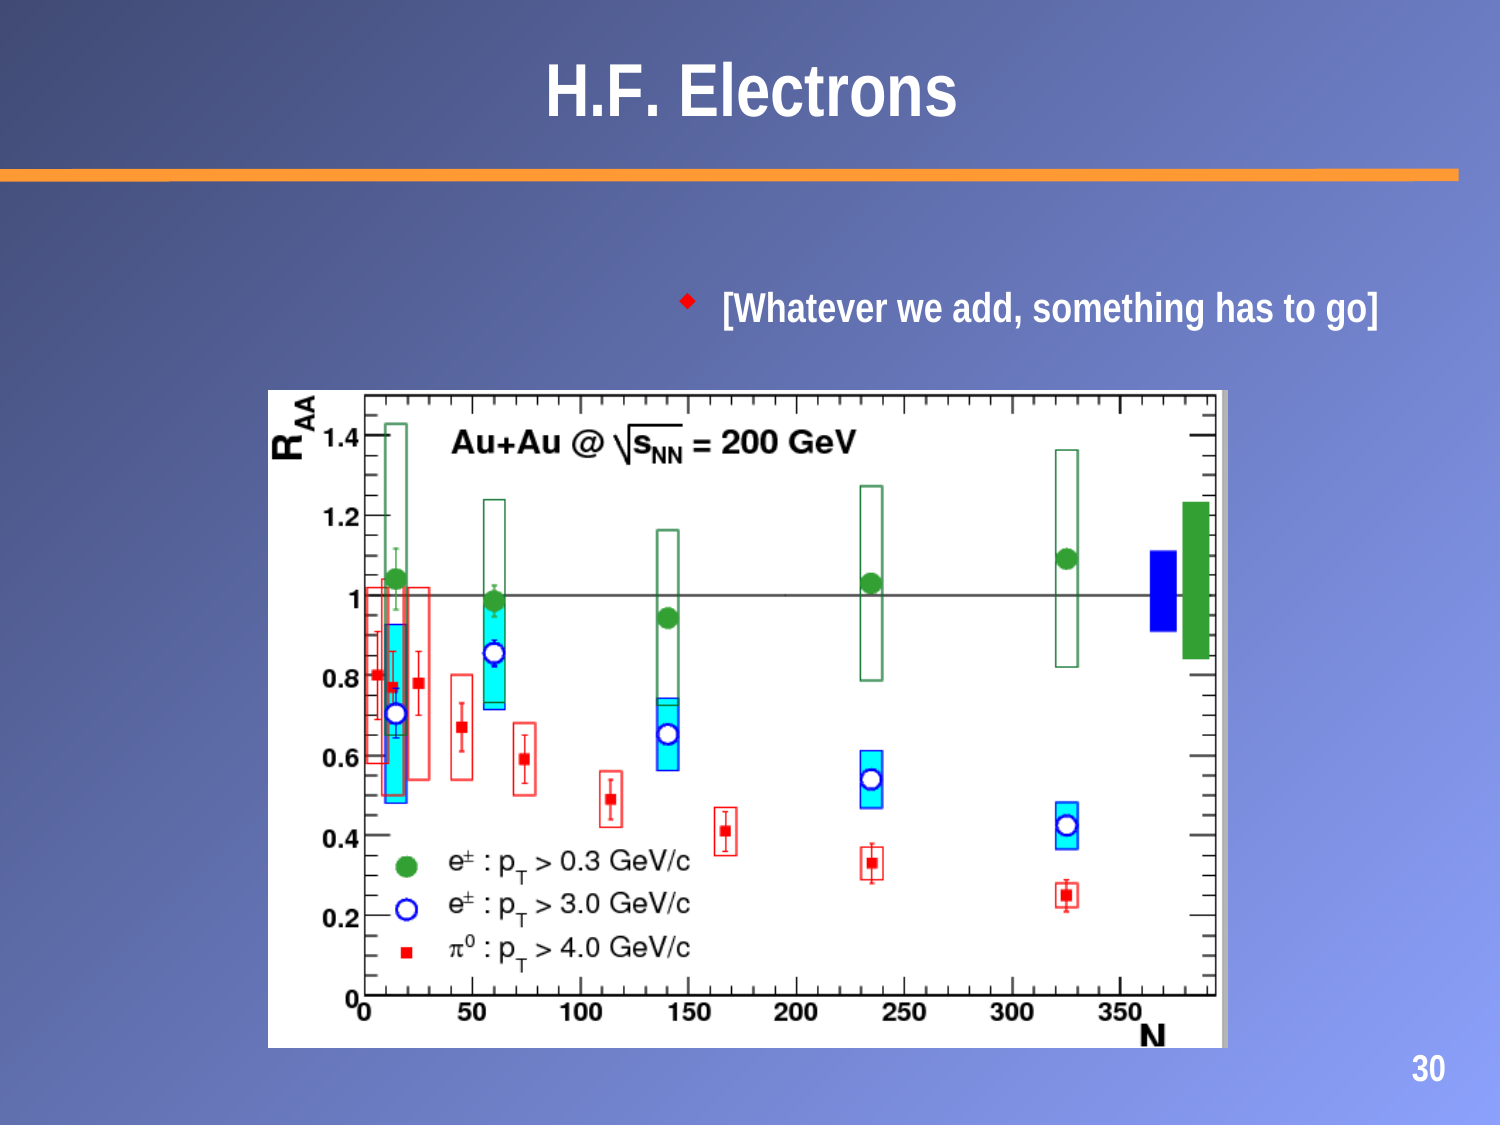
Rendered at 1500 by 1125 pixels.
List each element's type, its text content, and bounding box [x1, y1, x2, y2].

title H.F. Electrons [137, 42, 1384, 154]
picture [268, 390, 1228, 1048]
text_box [Whatever we add, something has to go] [602, 280, 1412, 346]
